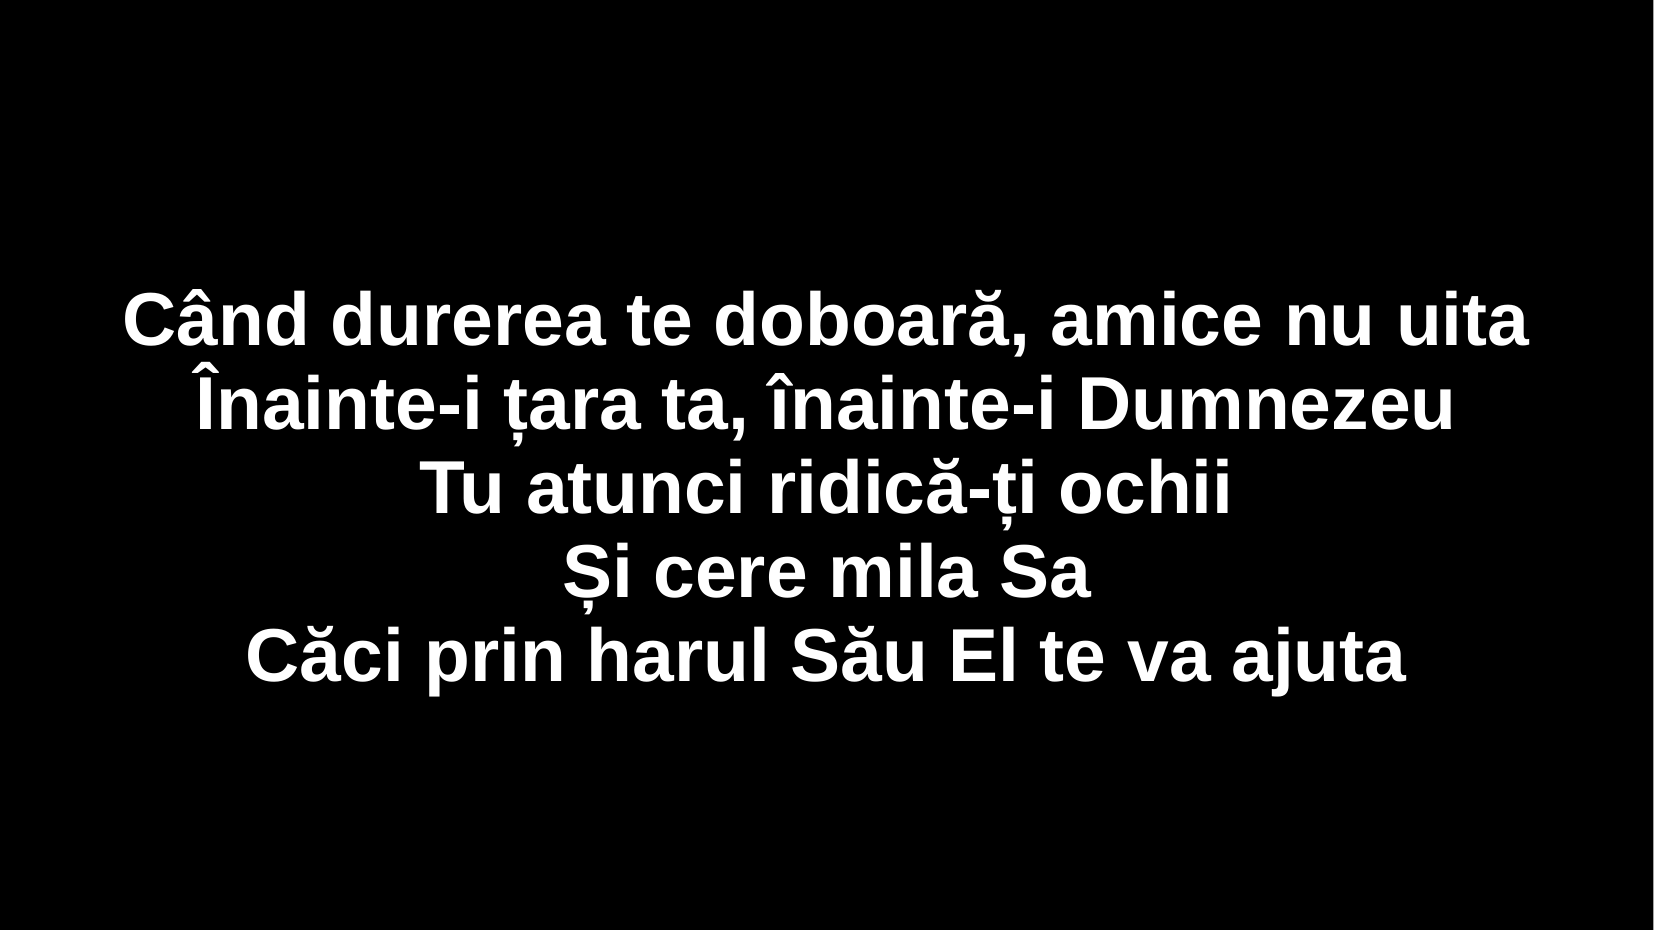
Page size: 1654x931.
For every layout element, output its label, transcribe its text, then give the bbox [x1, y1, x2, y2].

text_box Când durerea te doboară, amice nu uita Înainte-i țara ta, înainte-i Dumnezeu Tu atunci ridică-ți ochii Și cere mila Sa Căci prin harul Său El te va ajuta [82, 109, 1571, 866]
